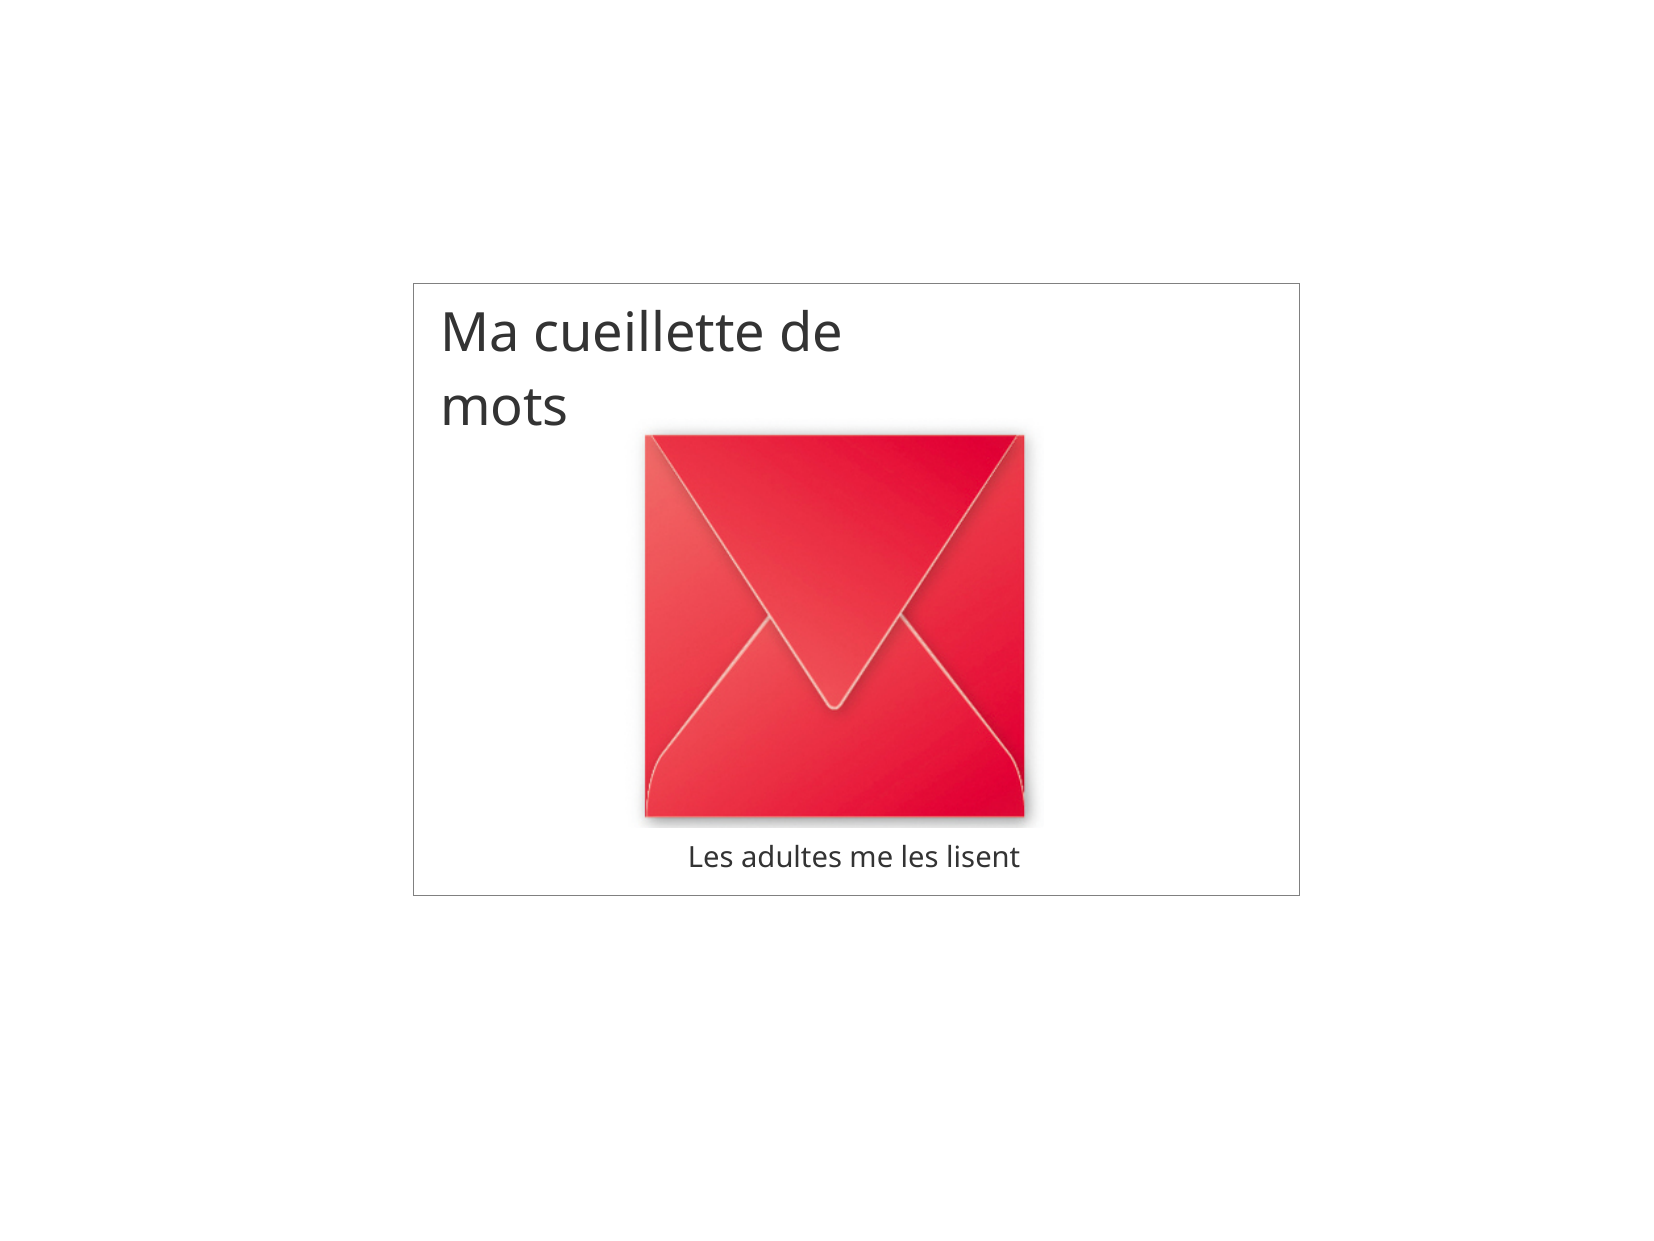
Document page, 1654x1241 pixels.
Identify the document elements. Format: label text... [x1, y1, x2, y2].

picture [624, 418, 1044, 828]
text_box Ma cueillette de mots [425, 285, 969, 456]
text_box Les adultes me les lisent [673, 828, 1145, 922]
